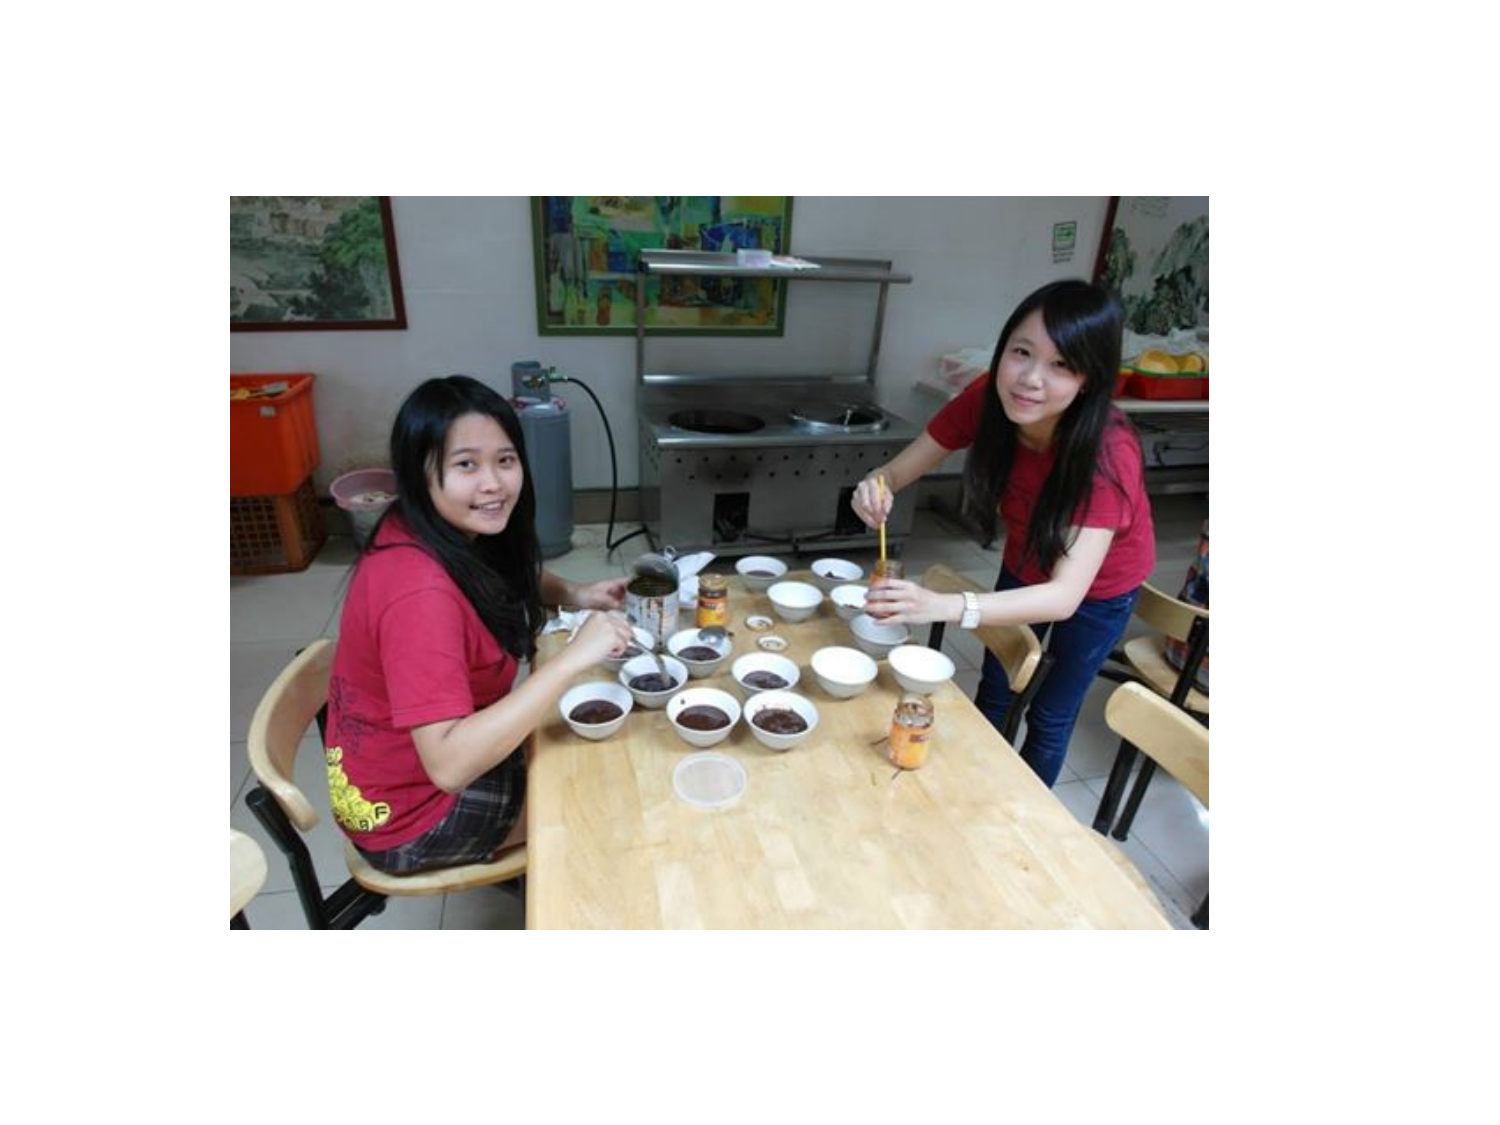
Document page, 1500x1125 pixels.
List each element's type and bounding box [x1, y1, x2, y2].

picture [230, 196, 1209, 930]
